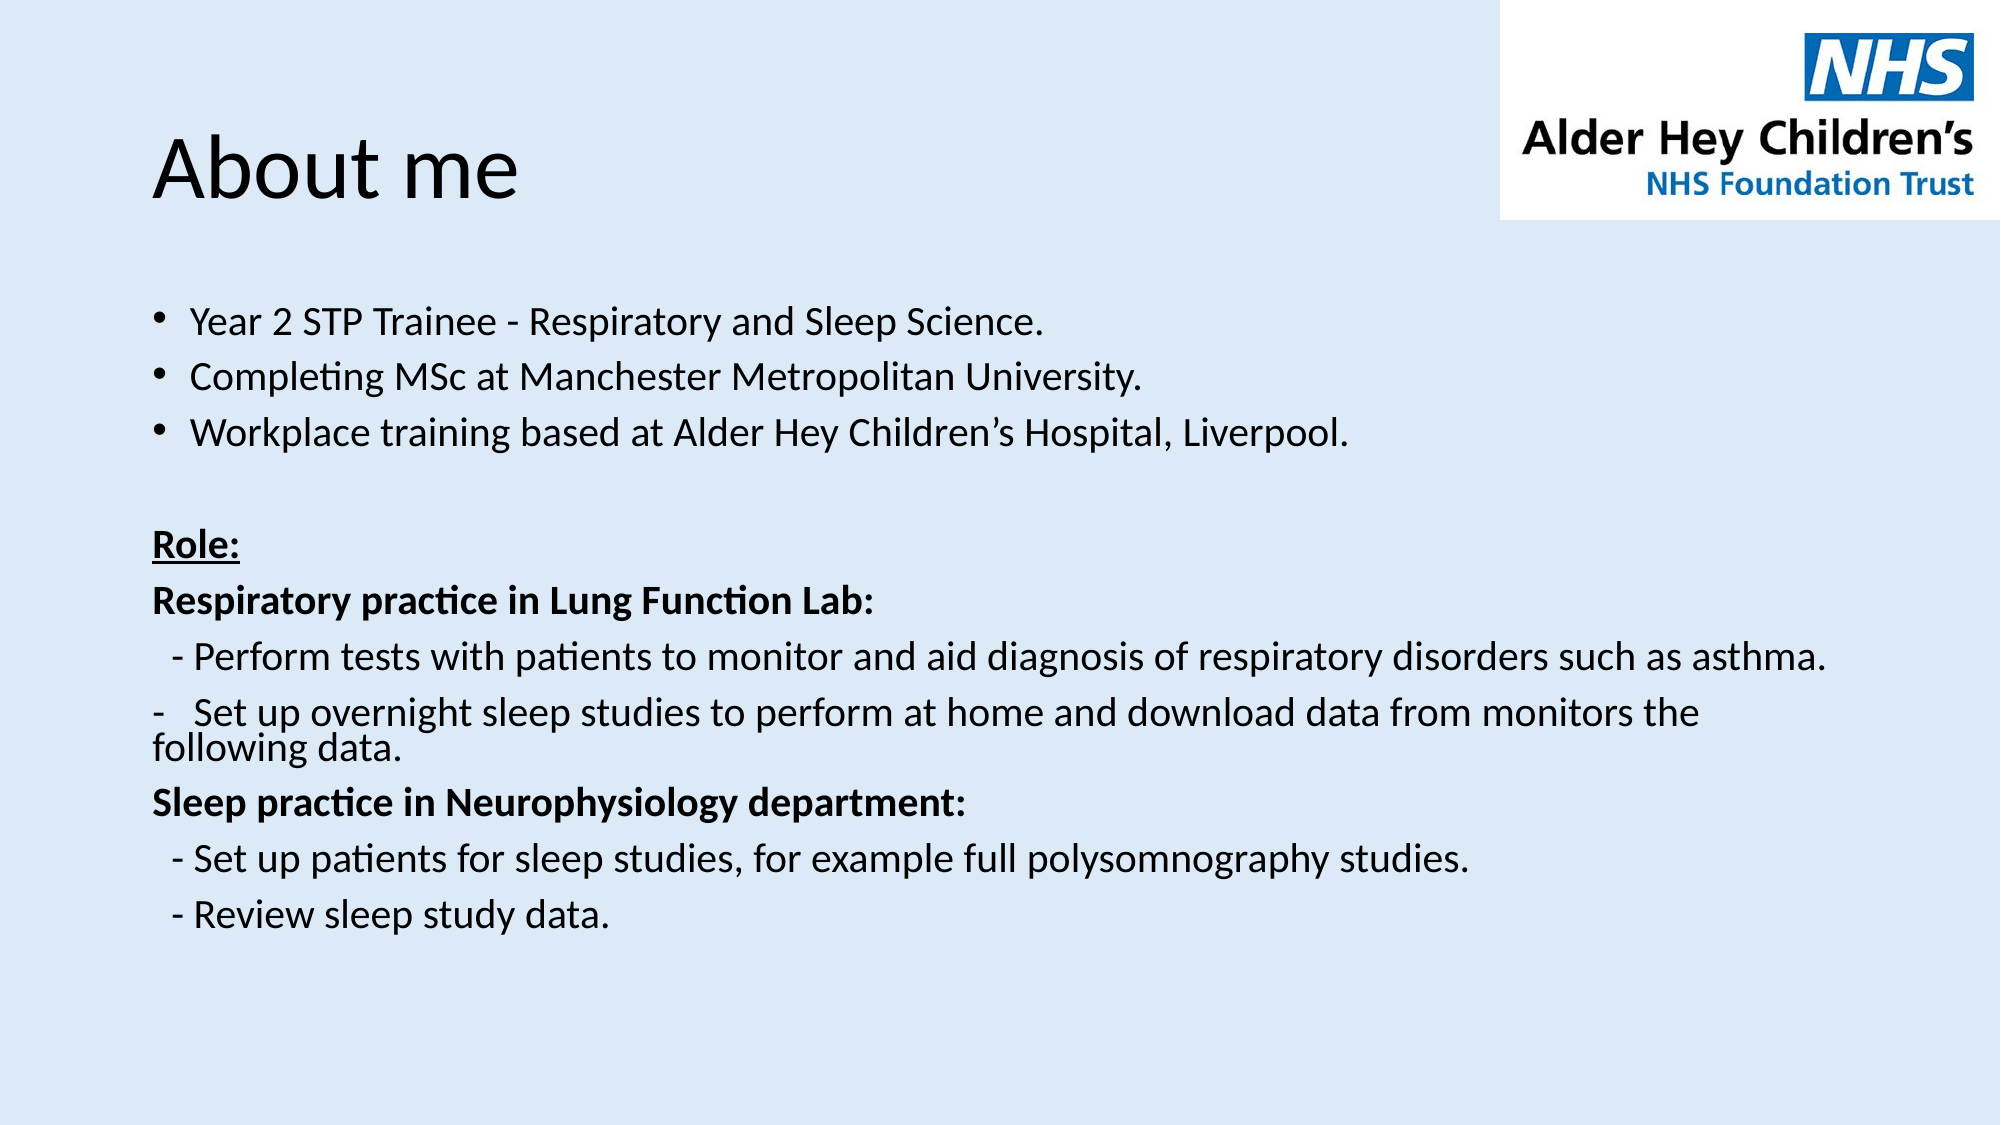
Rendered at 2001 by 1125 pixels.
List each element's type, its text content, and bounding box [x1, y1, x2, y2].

list Year 2 STP Trainee - Respiratory and Sleep Science. Completing MSc at Manchester Metropolitan University. Workplace training based at Alder Hey Children’s Hospital, Liverpool. Role: Respiratory practice in Lung Function Lab: - Perform tests with patients to monitor and aid diagnosis of respiratory disorders such as asthma. - Set up overnight sleep studies to perform at home and download data from monitors the following data. Sleep practice in Neurophysiology department: - Set up patients for sleep studies, for example full polysomnography studies. - Review sleep study data. [137, 299, 1863, 1014]
picture [1500, 0, 2000, 220]
title About me [137, 59, 1863, 278]
